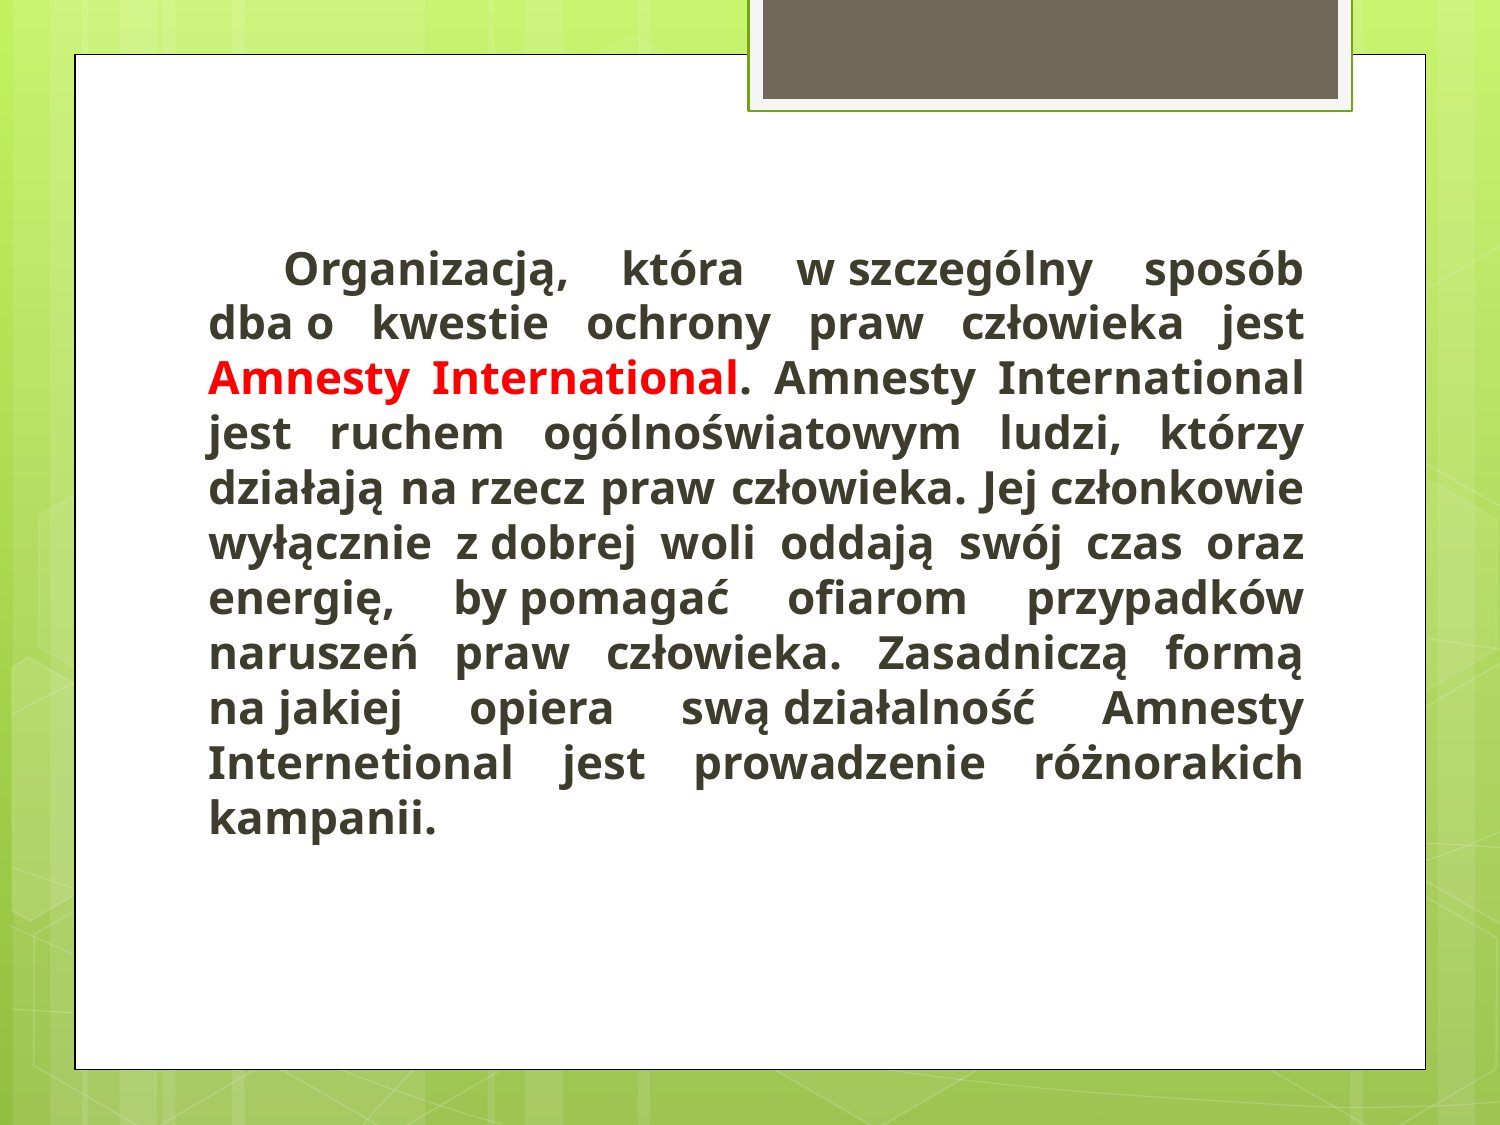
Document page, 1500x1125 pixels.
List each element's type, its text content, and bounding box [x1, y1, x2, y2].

list Organizacją, która w szczególny sposób dba o kwestie ochrony praw człowieka jest Amnesty International. Amnesty International jest ruchem ogólnoświatowym ludzi, którzy działają na rzecz praw człowieka. Jej członkowie wyłącznie z dobrej woli oddają swój czas oraz energię, by pomagać ofiarom przypadków naruszeń praw człowieka. Zasadniczą formą na jakiej opiera swą działalność Amnesty Internetional jest prowadzenie różnorakich kampanii. [171, 231, 1329, 957]
